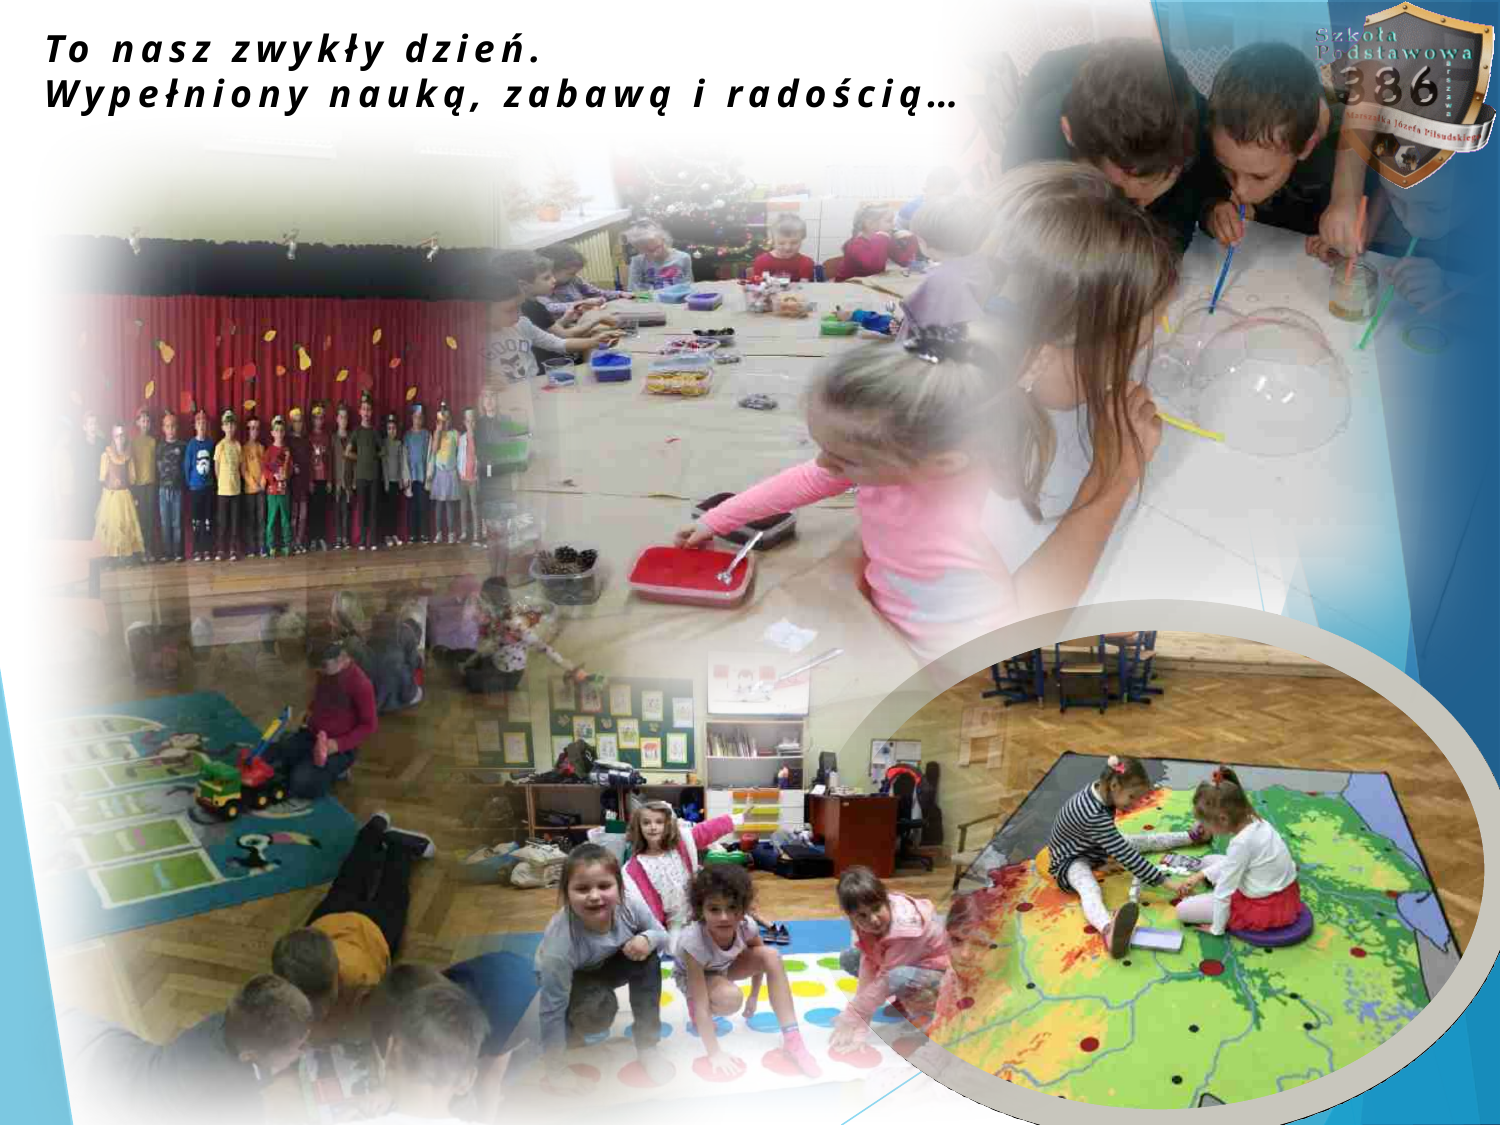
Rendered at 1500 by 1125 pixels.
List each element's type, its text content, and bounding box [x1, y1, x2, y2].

text_box [1089, 712, 1500, 1125]
text_box To nasz zwykły dzień. Wypełniony nauką, zabawą i radością… [29, 18, 927, 123]
picture [17, 0, 1500, 1125]
